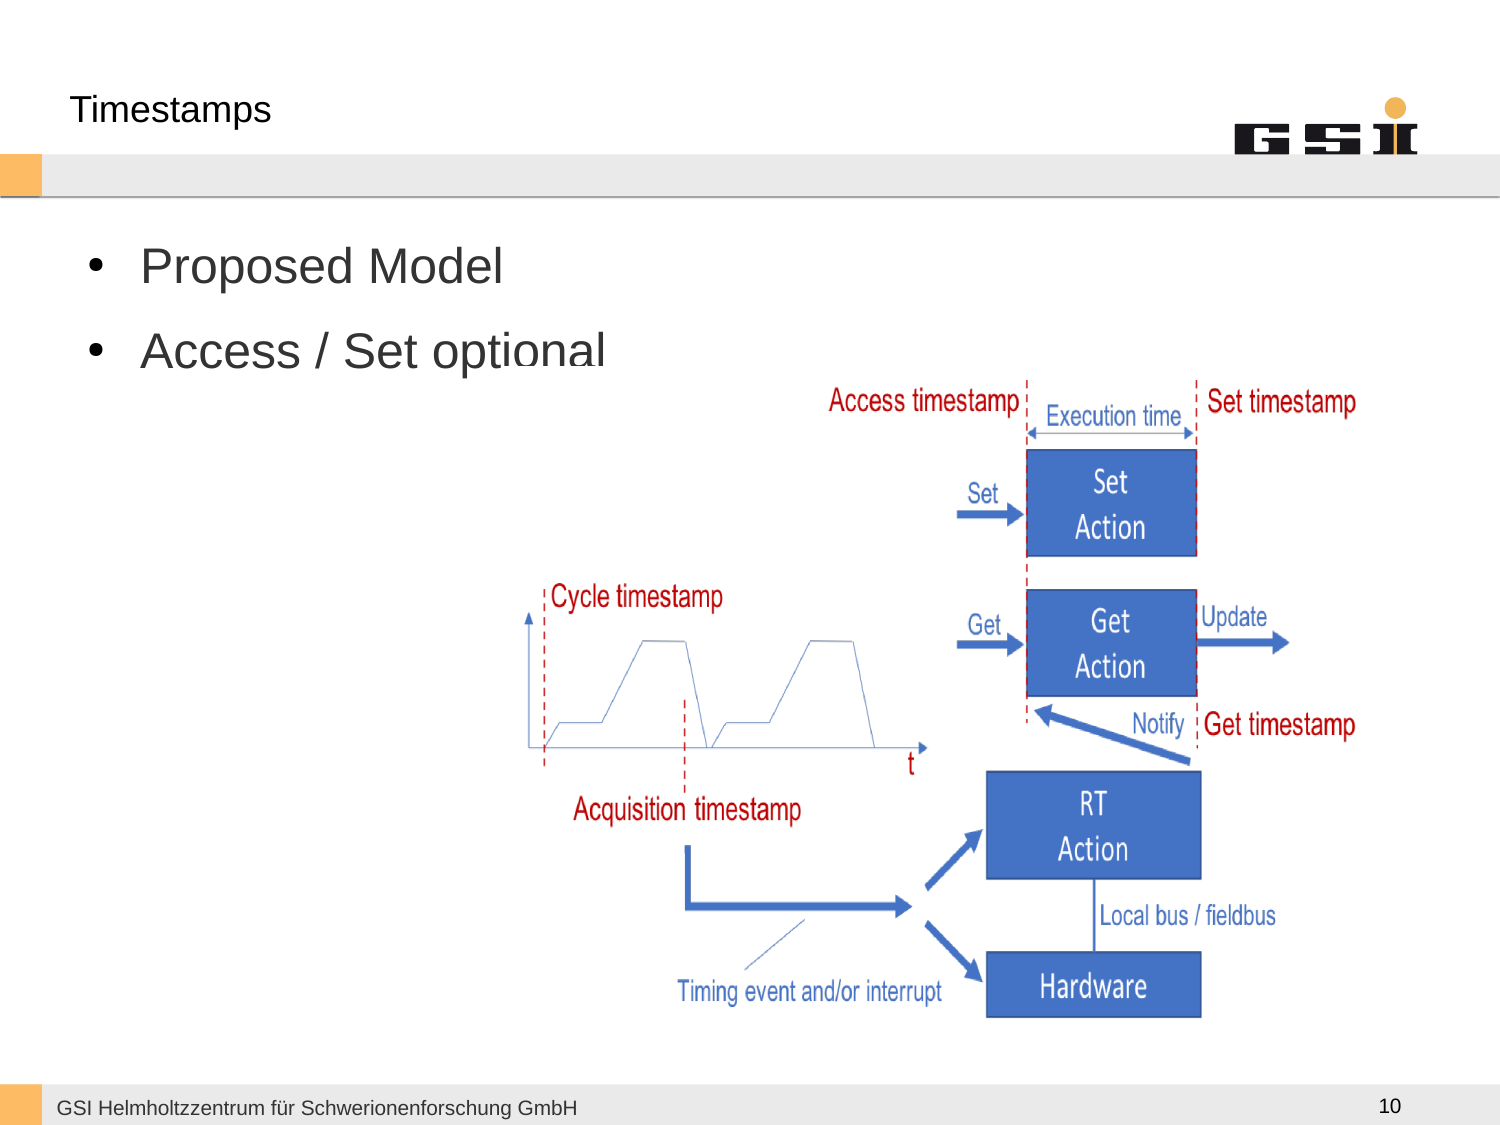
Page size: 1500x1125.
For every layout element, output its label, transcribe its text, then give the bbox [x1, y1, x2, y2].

title Timestamps [69, 44, 986, 174]
picture [1233, 95, 1419, 154]
picture [501, 366, 1381, 1043]
list Proposed Model Access / Set optional [69, 237, 727, 1043]
